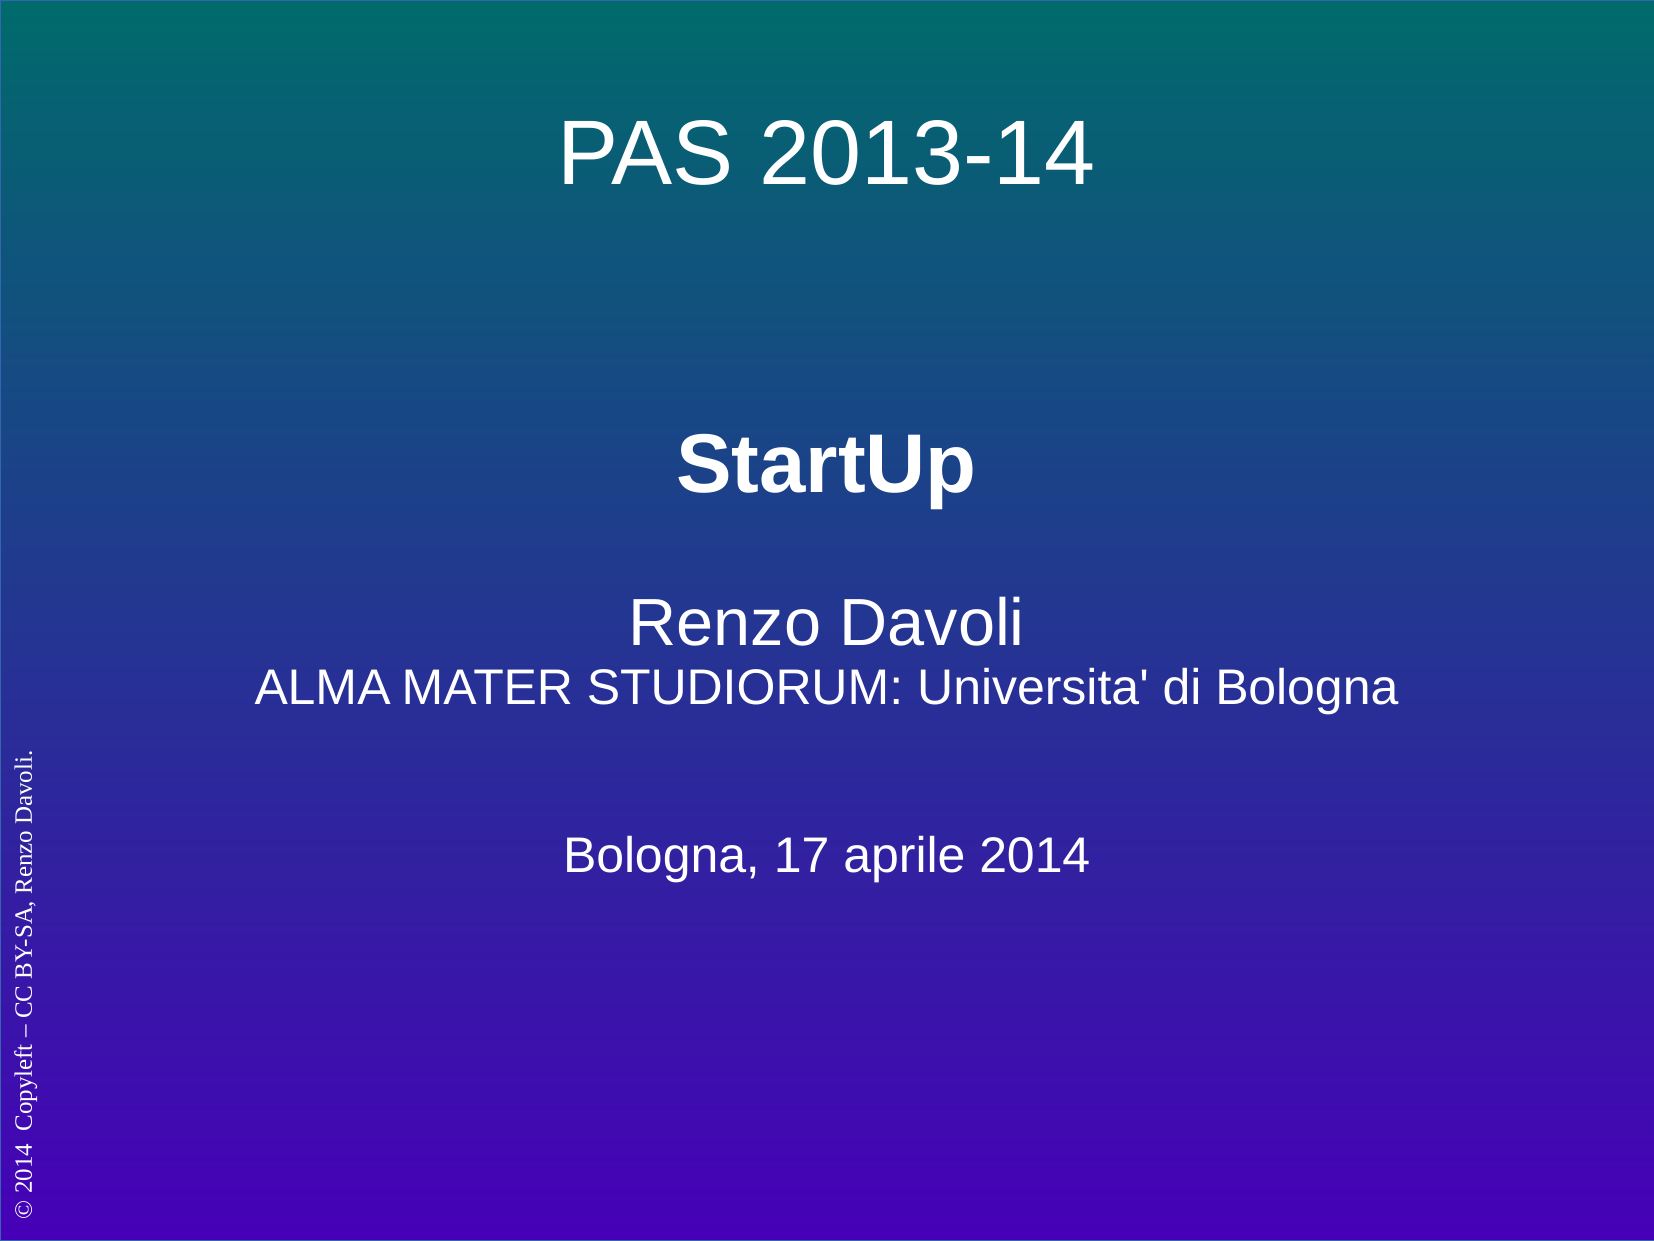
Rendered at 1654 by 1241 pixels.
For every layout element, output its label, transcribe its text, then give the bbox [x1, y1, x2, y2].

subtitle StartUp Renzo Davoli ALMA MATER STUDIORUM: Universita' di Bologna Bologna, 17 aprile 2014 [82, 290, 1571, 1010]
title PAS 2013-14 [82, 49, 1571, 257]
